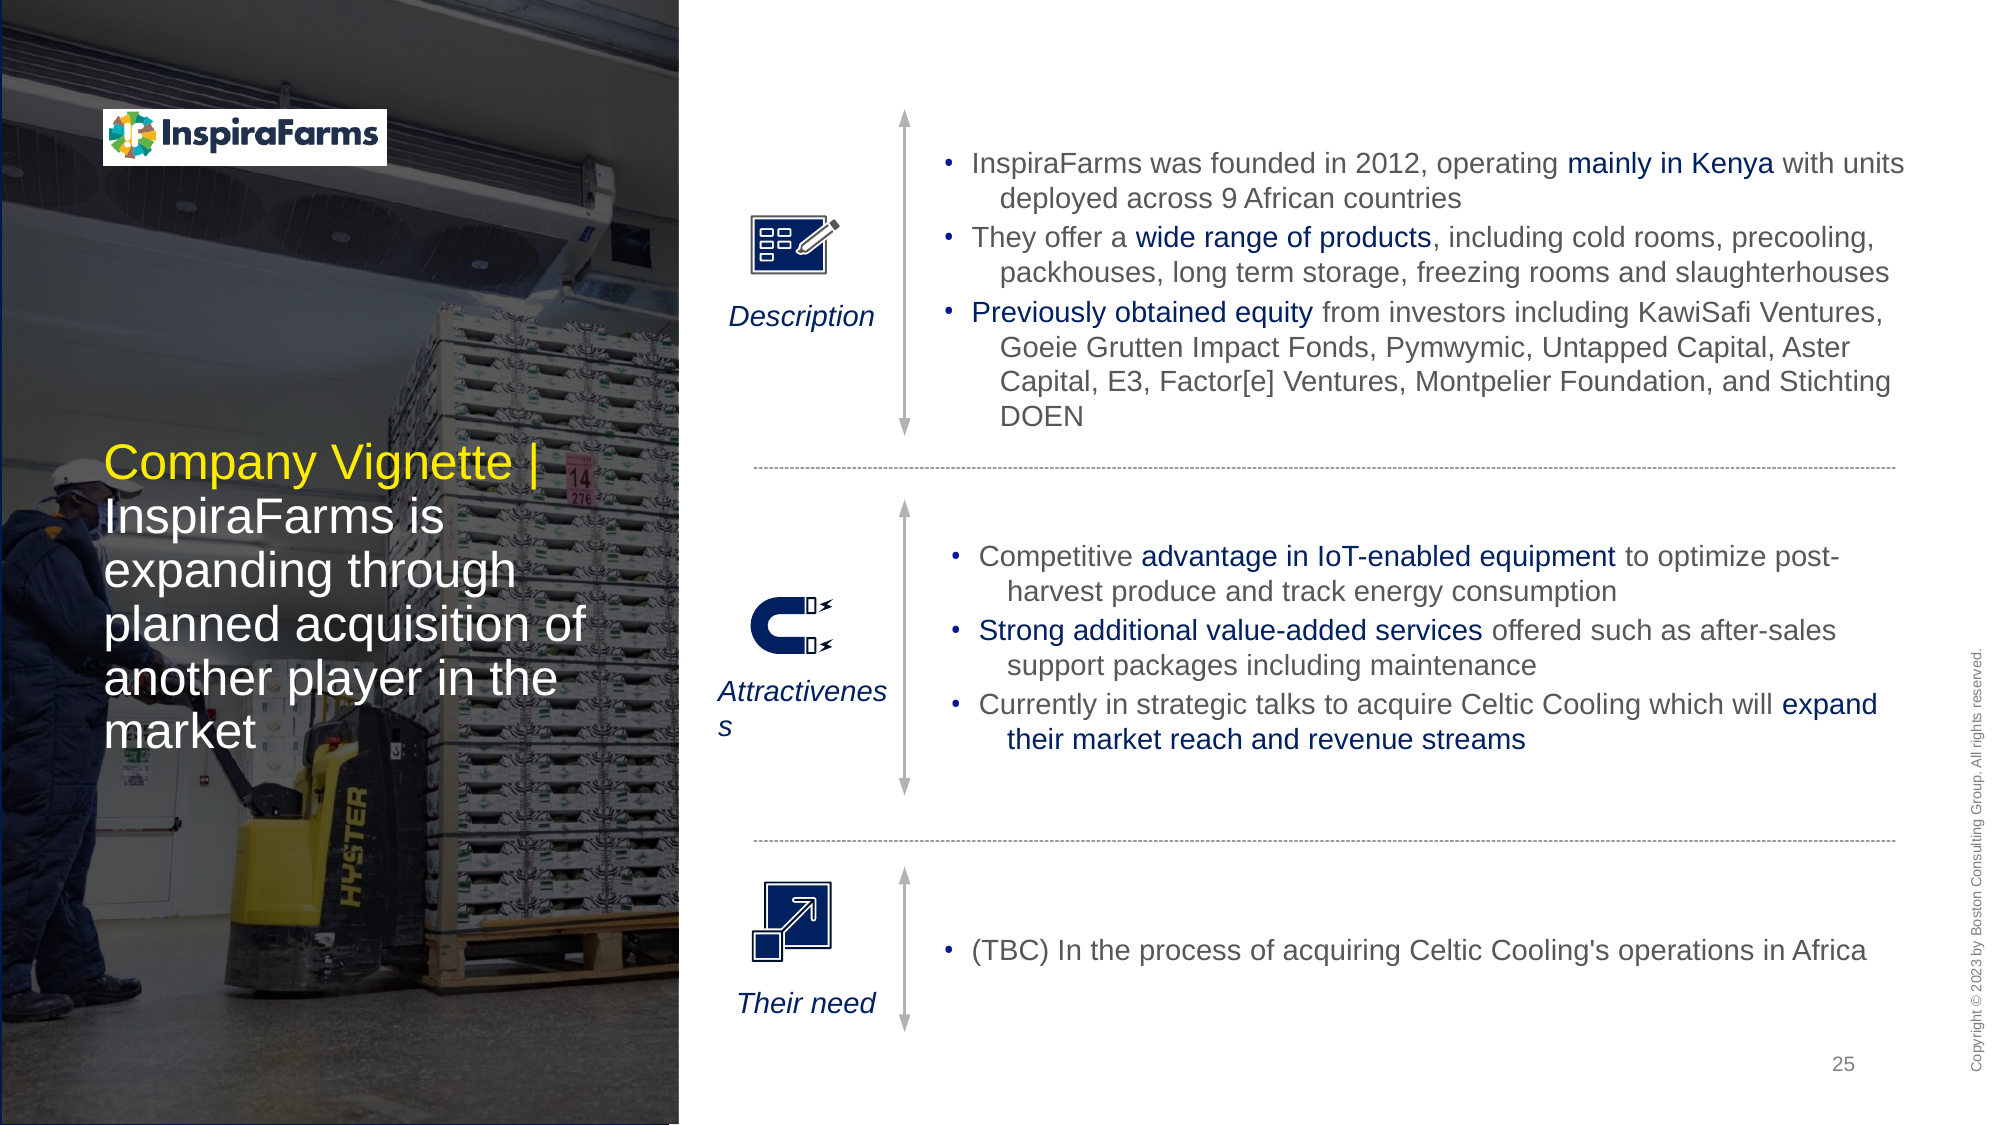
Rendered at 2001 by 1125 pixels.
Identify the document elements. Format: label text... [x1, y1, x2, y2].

text_box [806, 597, 817, 615]
text_box [764, 881, 832, 950]
text_box [818, 598, 834, 613]
text_box [806, 637, 817, 654]
text_box [750, 597, 805, 654]
text_box Competitive advantage in IoT-enabled equipment to optimize post-harvest produce and track energy consumption Strong additional value-added services offered such as after-sales support packages including maintenance Currently in strategic talks to acquire Celtic Cooling which will expand their market reach and revenue streams [921, 537, 1890, 758]
title Company Vignette | InspiraFarms is expanding through planned acquisition of another player in the market [103, 435, 617, 818]
text_box InspiraFarms was founded in 2012, operating mainly in Kenya with units deployed across 9 African countries They offer a wide range of products, including cold rooms, precooling, packhouses, long term storage, freezing rooms and slaughterhouses Previously obtained equity from investors including KawiSafi Ventures, Goeie Grutten Impact Fonds, Pymwymic, Untapped Capital, Aster Capital, E3, Factor[e] Ventures, Montpelier Foundation, and Stichting DOEN [915, 144, 1929, 401]
picture [103, 109, 387, 166]
text_box (TBC) In the process of acquiring Celtic Cooling's operations in Africa [915, 931, 1897, 968]
text_box Description [700, 296, 884, 353]
text_box Attractiveness [689, 672, 895, 723]
text_box [818, 638, 834, 653]
text_box [751, 885, 828, 962]
text_box Their need [700, 973, 884, 1030]
text_box [750, 215, 840, 275]
text_box [2, 0, 679, 1124]
